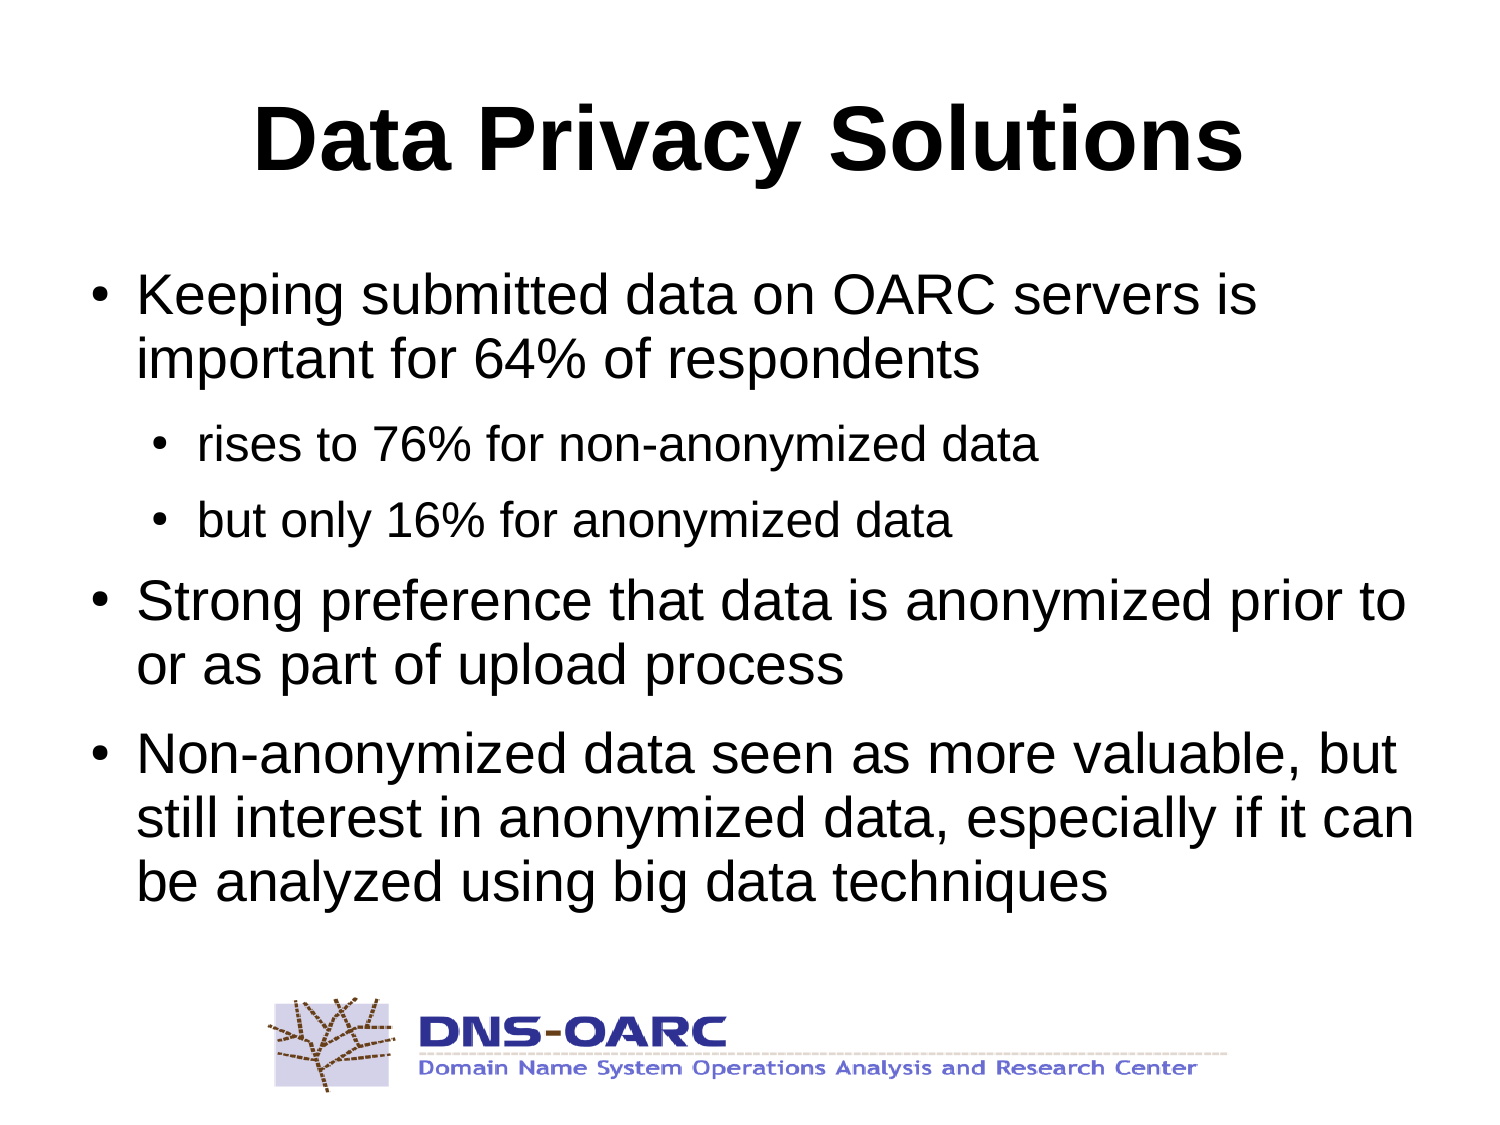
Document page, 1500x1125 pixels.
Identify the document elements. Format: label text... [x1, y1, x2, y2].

list Keeping submitted data on OARC servers is important for 64% of respondents rises to 76% for non-anonymized data but only 16% for anonymized data Strong preference that data is anonymized prior to or as part of upload process Non-anonymized data seen as more valuable, but still interest in anonymized data, especially if it can be analyzed using big data techniques [75, 263, 1425, 916]
title Data Privacy Solutions [75, 44, 1425, 233]
picture [214, 991, 1259, 1099]
